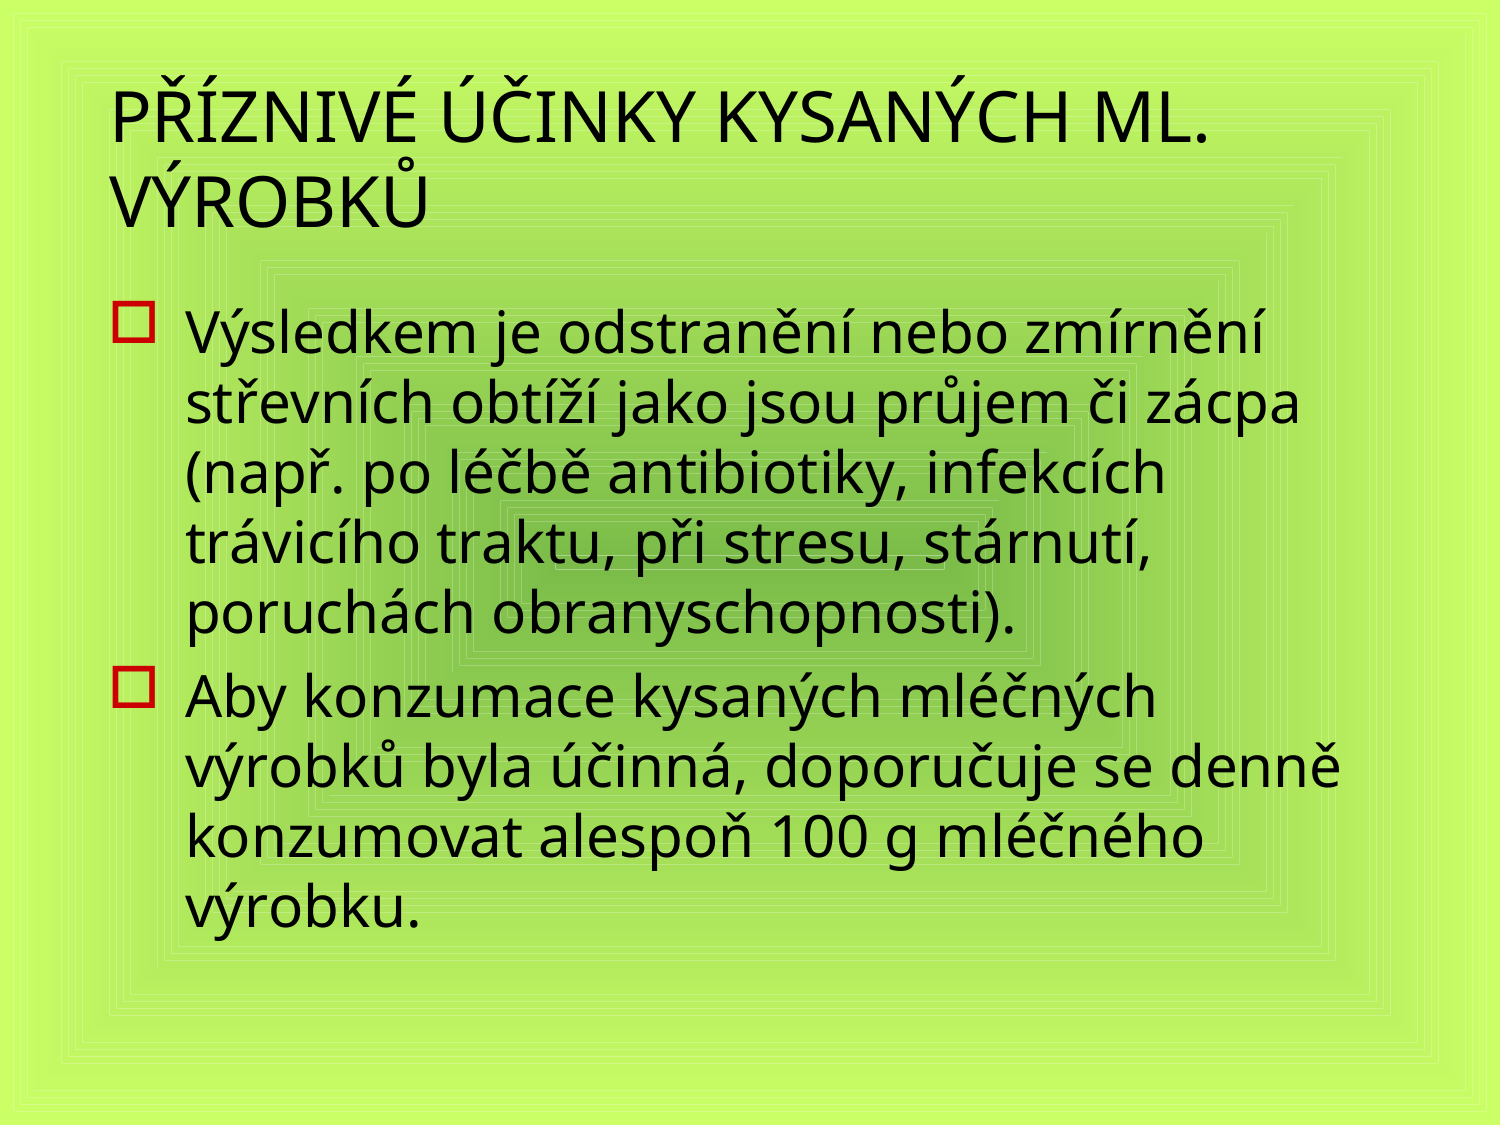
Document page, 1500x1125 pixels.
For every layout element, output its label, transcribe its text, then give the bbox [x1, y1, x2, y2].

list Výsledkem je odstranění nebo zmírnění střevních obtíží jako jsou průjem či zácpa (např. po léčbě antibiotiky, infekcích trávicího traktu, při stresu, stárnutí, poruchách obranyschopnosti). Aby konzumace kysaných mléčných výrobků byla účinná, doporučuje se denně konzumovat alespoň 100 g mléčného výrobku. [92, 287, 1406, 1032]
title PŘÍZNIVÉ ÚČINKY KYSANÝCH ML. VÝROBKŮ [94, 49, 1407, 250]
